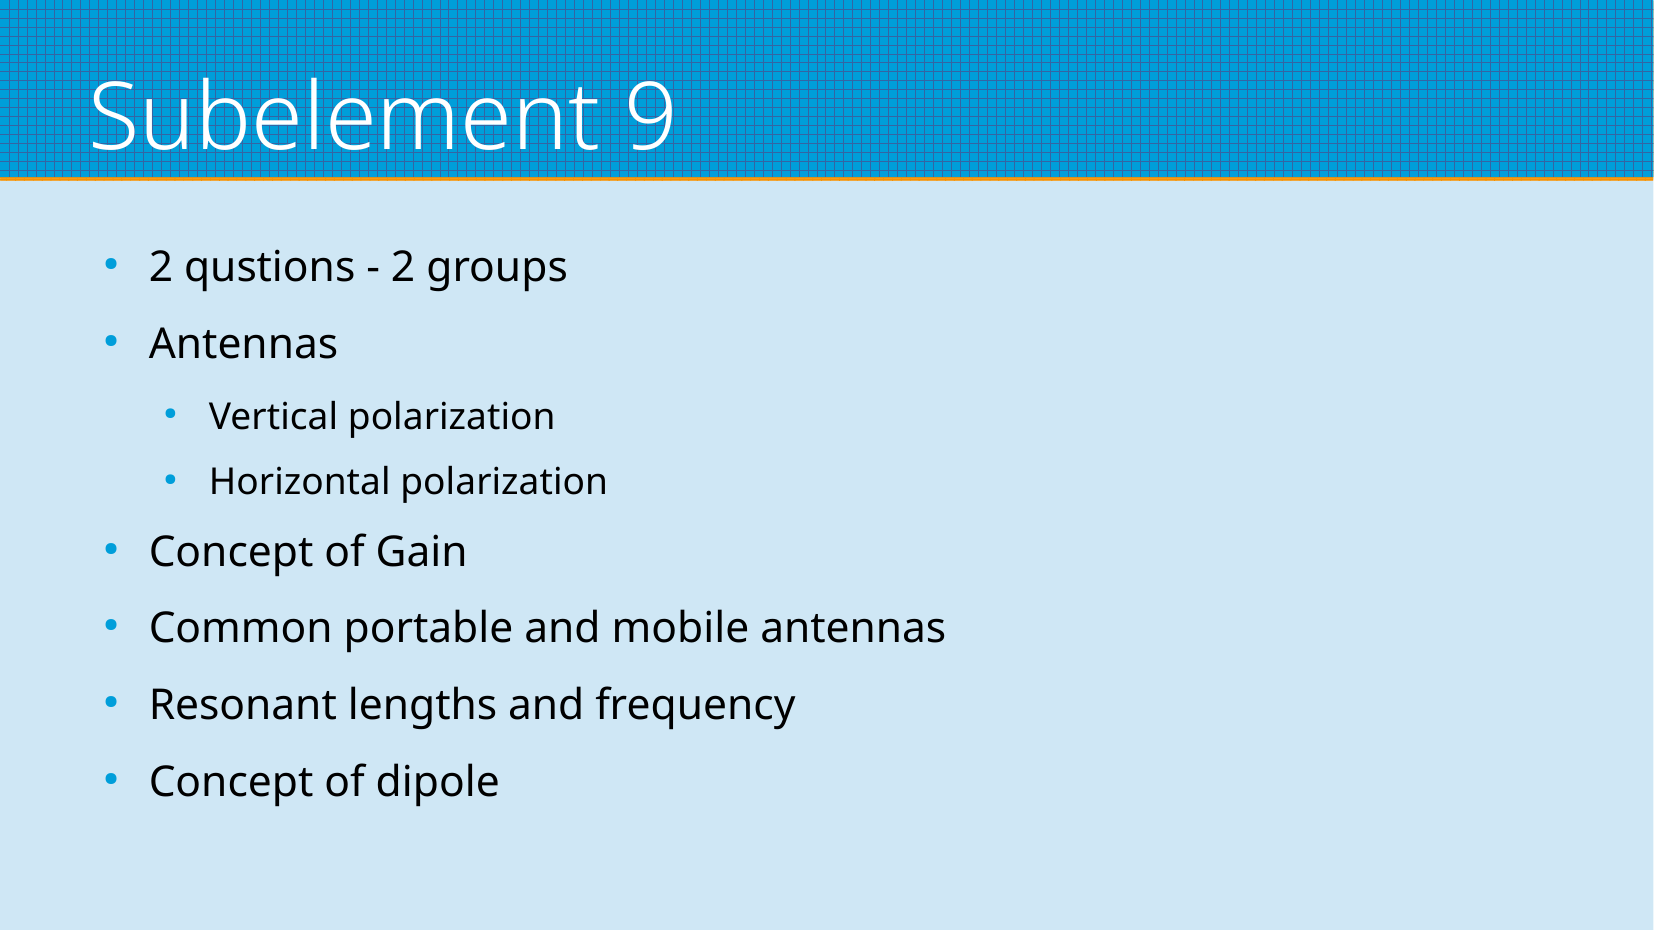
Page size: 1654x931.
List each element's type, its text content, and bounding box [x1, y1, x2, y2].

title Subelement 9 [88, 14, 1565, 178]
list 2 qustions - 2 groups Antennas Vertical polarization Horizontal polarization Concept of Gain Common portable and mobile antennas Resonant lengths and frequency Concept of dipole [88, 236, 1565, 813]
